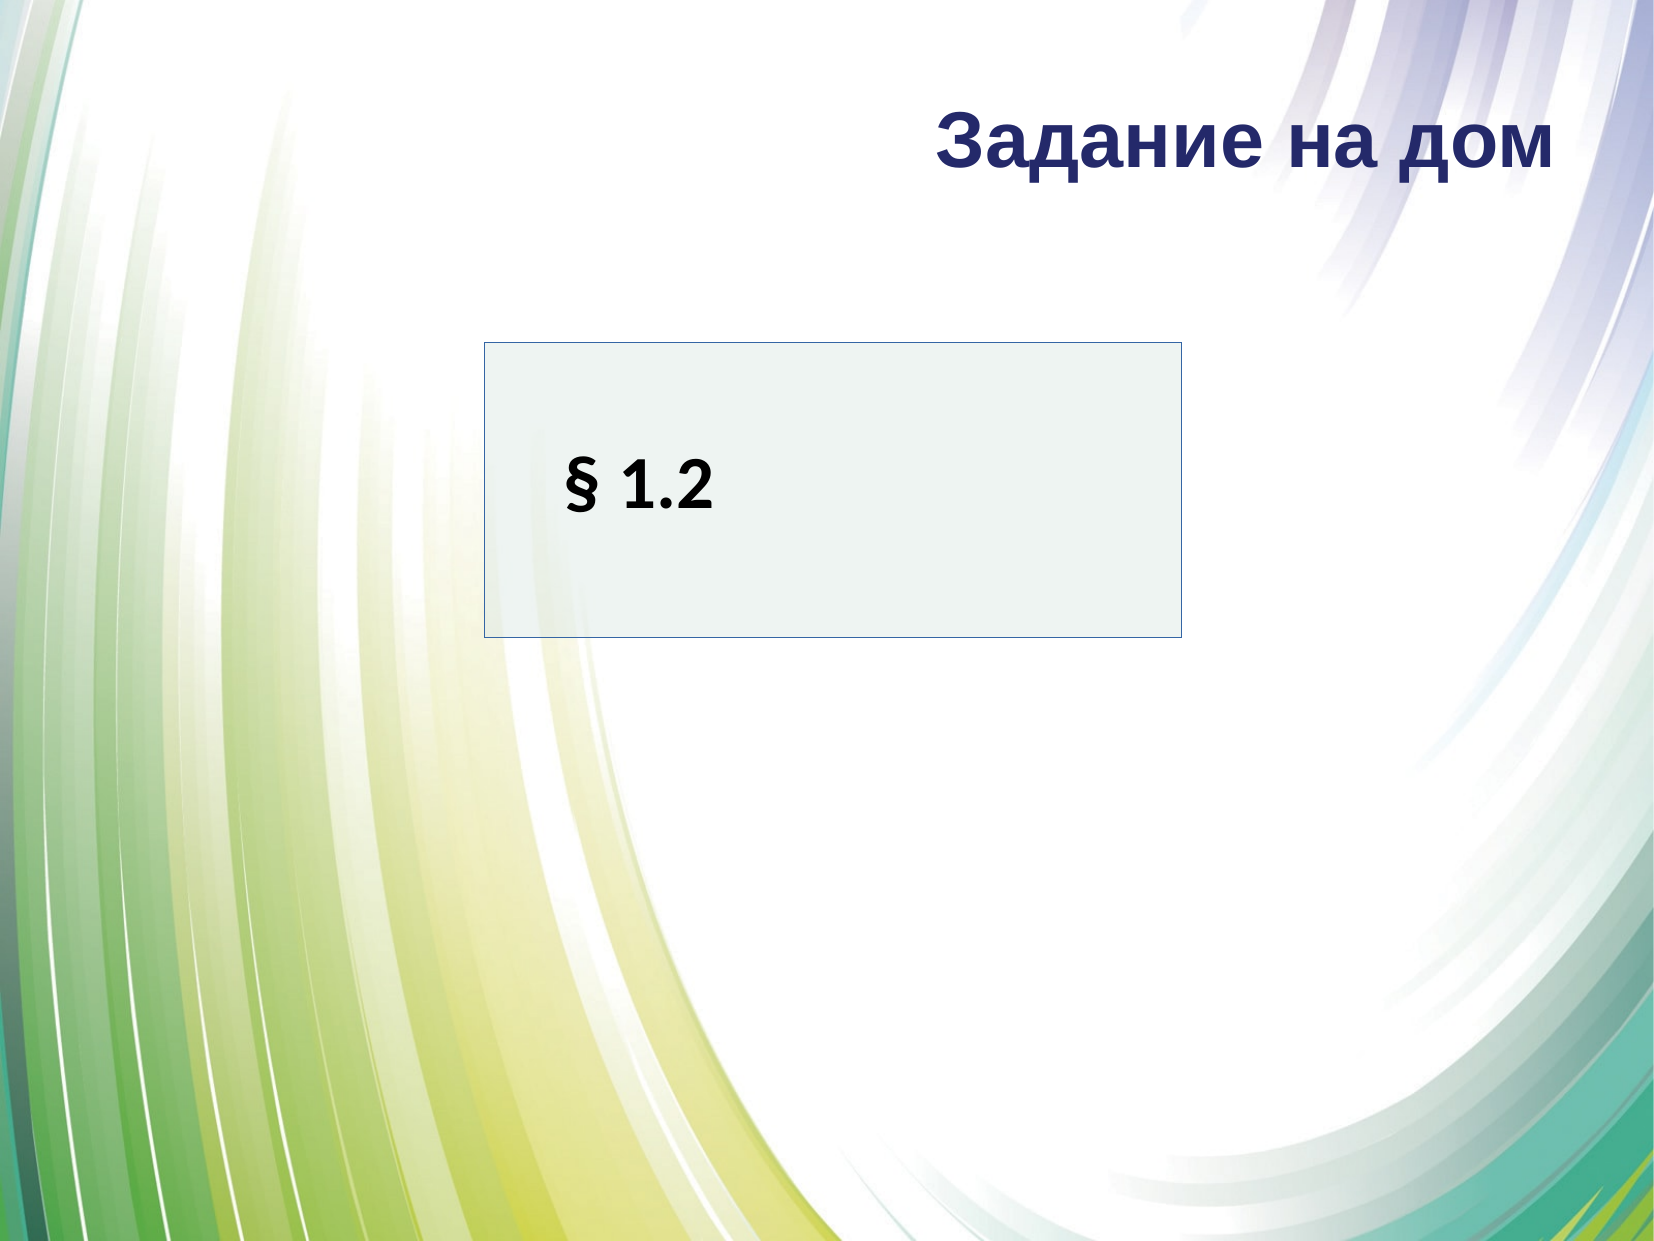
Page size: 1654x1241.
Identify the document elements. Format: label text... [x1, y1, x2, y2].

text_box § 1.2 [484, 342, 1182, 638]
picture [0, 0, 1654, 1241]
text_box Задание на дом [58, 58, 1571, 215]
